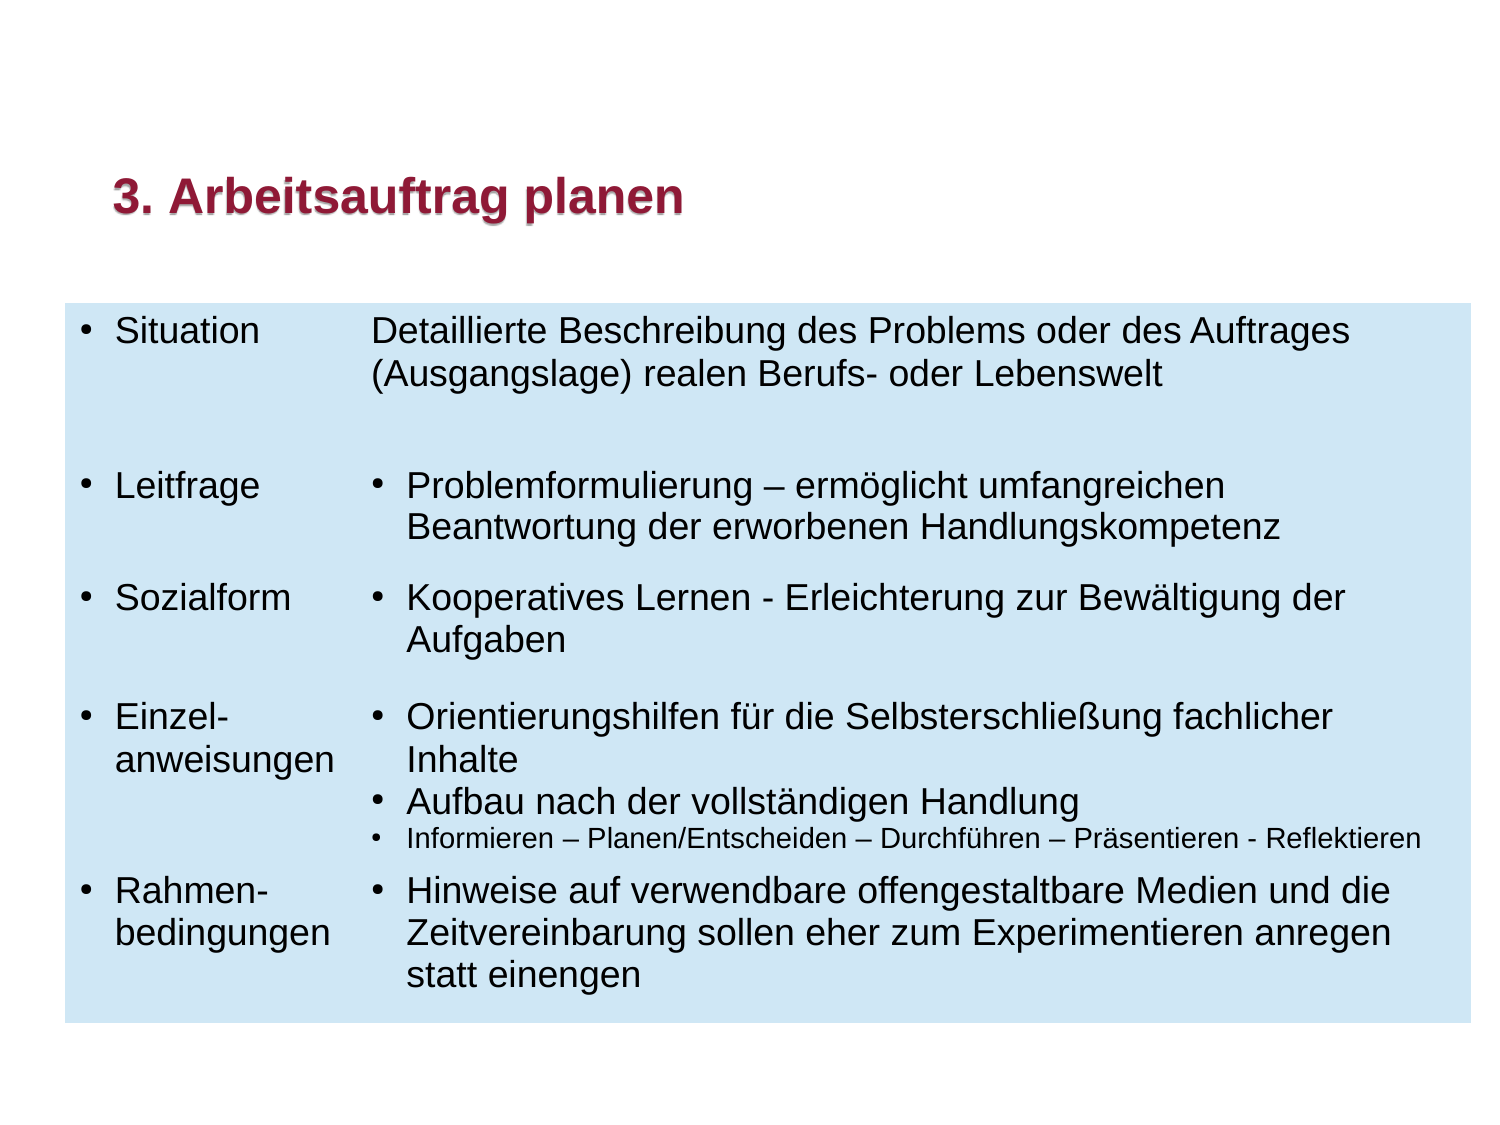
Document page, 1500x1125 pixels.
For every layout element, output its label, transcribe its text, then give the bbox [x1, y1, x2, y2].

table_cell Einzel-anweisungen [65, 689, 356, 862]
table_cell Problemformulierung – ermöglicht umfangreichen Beantwortung der erworbenen Handlungskompetenz [356, 457, 1471, 569]
table_cell Hinweise auf verwendbare offengestaltbare Medien und die Zeitvereinbarung sollen eher zum Experimentieren anregen statt einengen [356, 862, 1471, 1023]
table_cell Orientierungshilfen für die Selbsterschließung fachlicher Inhalte Aufbau nach der vollständigen Handlung Informieren – Planen/Entscheiden – Durchführen – Präsentieren - Reflektieren [356, 689, 1471, 862]
title 3. Arbeitsauftrag planen [112, 71, 1071, 224]
table_cell Leitfrage [65, 457, 356, 569]
table_cell Sozialform [65, 569, 356, 689]
table_cell Rahmen-bedingungen [65, 862, 356, 1023]
table_header Detaillierte Beschreibung des Problems oder des Auftrages (Ausgangslage) realen Berufs- oder Lebenswelt [356, 303, 1471, 457]
table_cell Kooperatives Lernen - Erleichterung zur Bewältigung der Aufgaben [356, 569, 1471, 689]
table_header Situation [65, 303, 356, 457]
